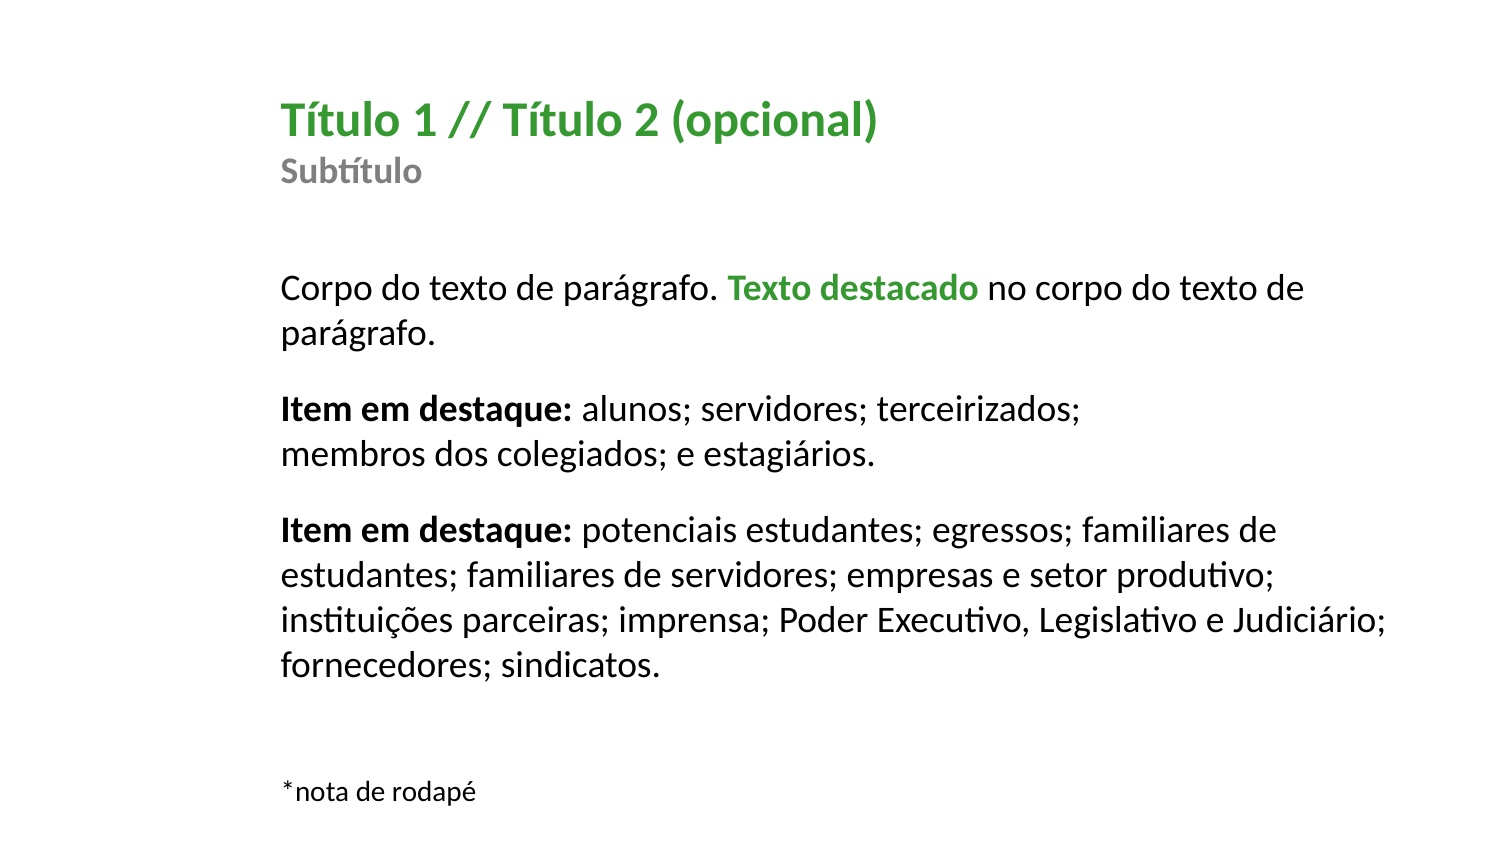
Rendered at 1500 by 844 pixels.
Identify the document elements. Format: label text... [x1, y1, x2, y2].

text_box Título 1 // Título 2 (opcional) Subtítulo [265, 78, 1426, 233]
list Corpo do texto de parágrafo. Texto destacado no corpo do texto de parágrafo. Item em destaque: alunos; servidores; terceirizados; membros dos colegiados; e estagiários. Item em destaque: potenciais estudantes; egressos; familiares de estudantes; familiares de servidores; empresas e setor produtivo; instituições parceiras; imprensa; Poder Executivo, Legislativo e Judiciário; fornecedores; sindicatos. [265, 254, 1426, 764]
text_box *nota de rodapé [265, 764, 1471, 815]
